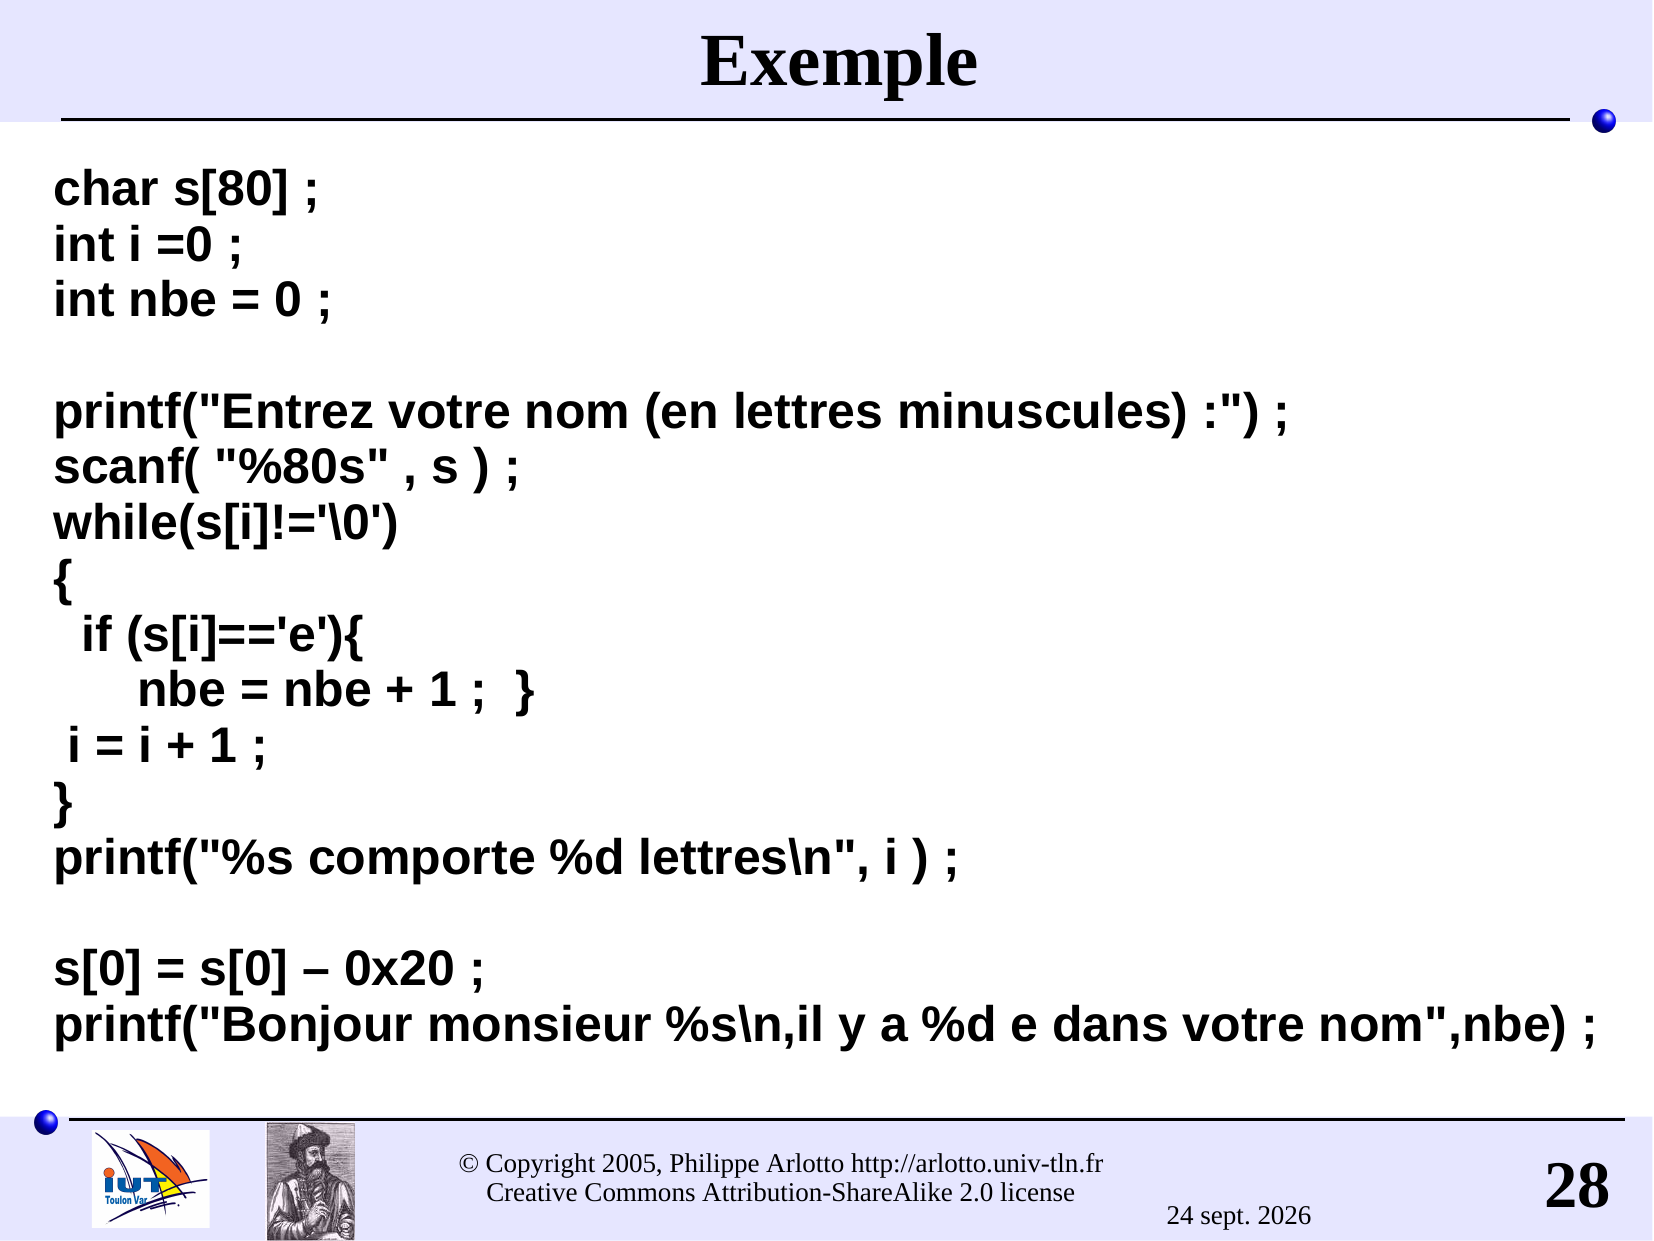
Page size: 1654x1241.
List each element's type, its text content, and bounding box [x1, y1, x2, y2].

title Exemple [95, 14, 1585, 107]
picture [265, 1188, 355, 1241]
text_box char s[80] ; int i =0 ; int nbe = 0 ; printf("Entrez votre nom (en lettres minuscules) :") ; scanf( "%80s" , s ) ; while(s[i]!='\0') { if (s[i]=='e'){ nbe = nbe + 1 ; } i = i + 1 ; } printf("%s comporte %d lettres\n", i ) ; s[0] = s[0] – 0x20 ; printf("Bonjour monsieur %s\n,il y a %d e dans votre nom",nbe) ; [53, 159, 1598, 1188]
